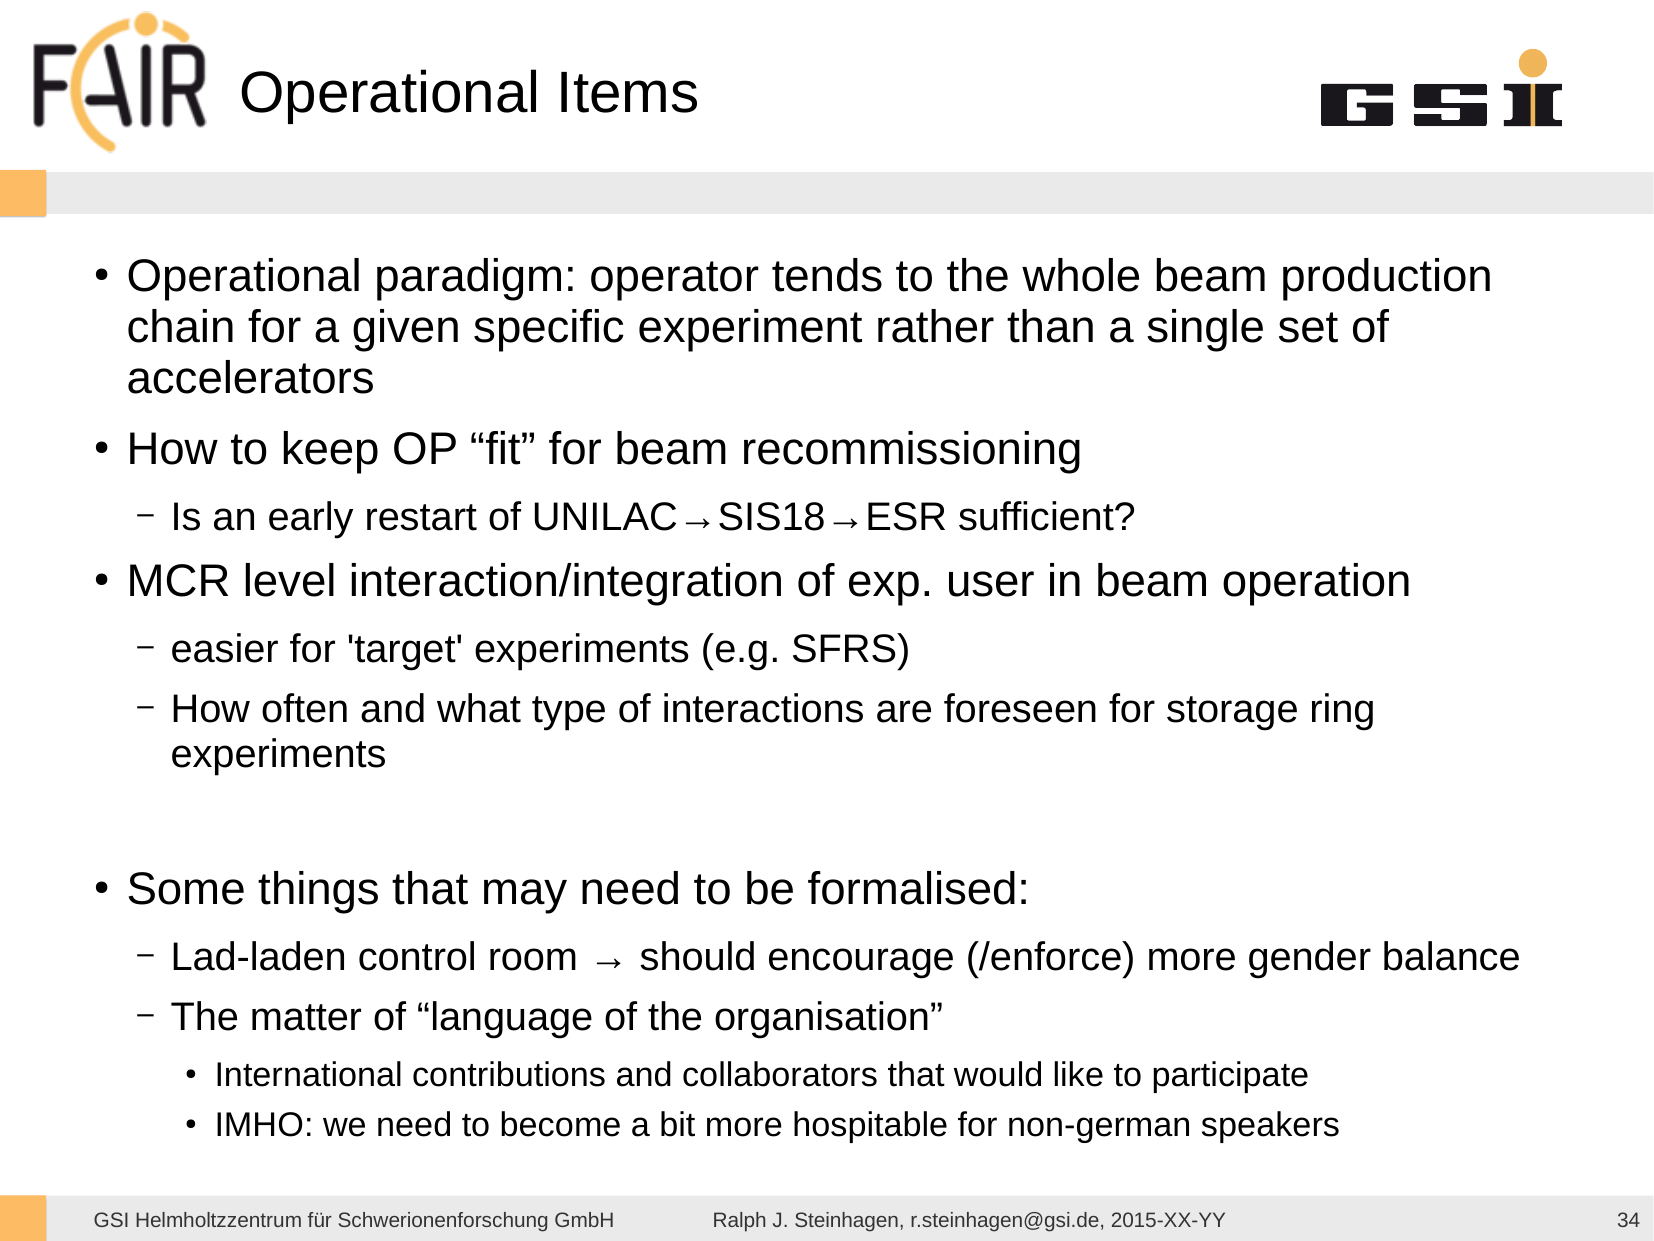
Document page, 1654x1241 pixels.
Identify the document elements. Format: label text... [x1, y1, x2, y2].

picture [33, 10, 207, 155]
list Operational paradigm: operator tends to the whole beam production chain for a given specific experiment rather than a single set of accelerators How to keep OP “fit” for beam recommissioning Is an early restart of UNILAC→SIS18→ESR sufficient? MCR level interaction/integration of exp. user in beam operation easier for 'target' experiments (e.g. SFRS) How often and what type of interactions are foreseen for storage ring experiments Some things that may need to be formalised: Lad-laden control room → should encourage (/enforce) more gender balance The matter of “language of the organisation” International contributions and collaborators that would like to participate IMHO: we need to become a bit more hospitable for non-german speakers [82, 249, 1571, 1158]
picture [1319, 46, 1564, 129]
title Operational Items [239, 23, 1301, 162]
